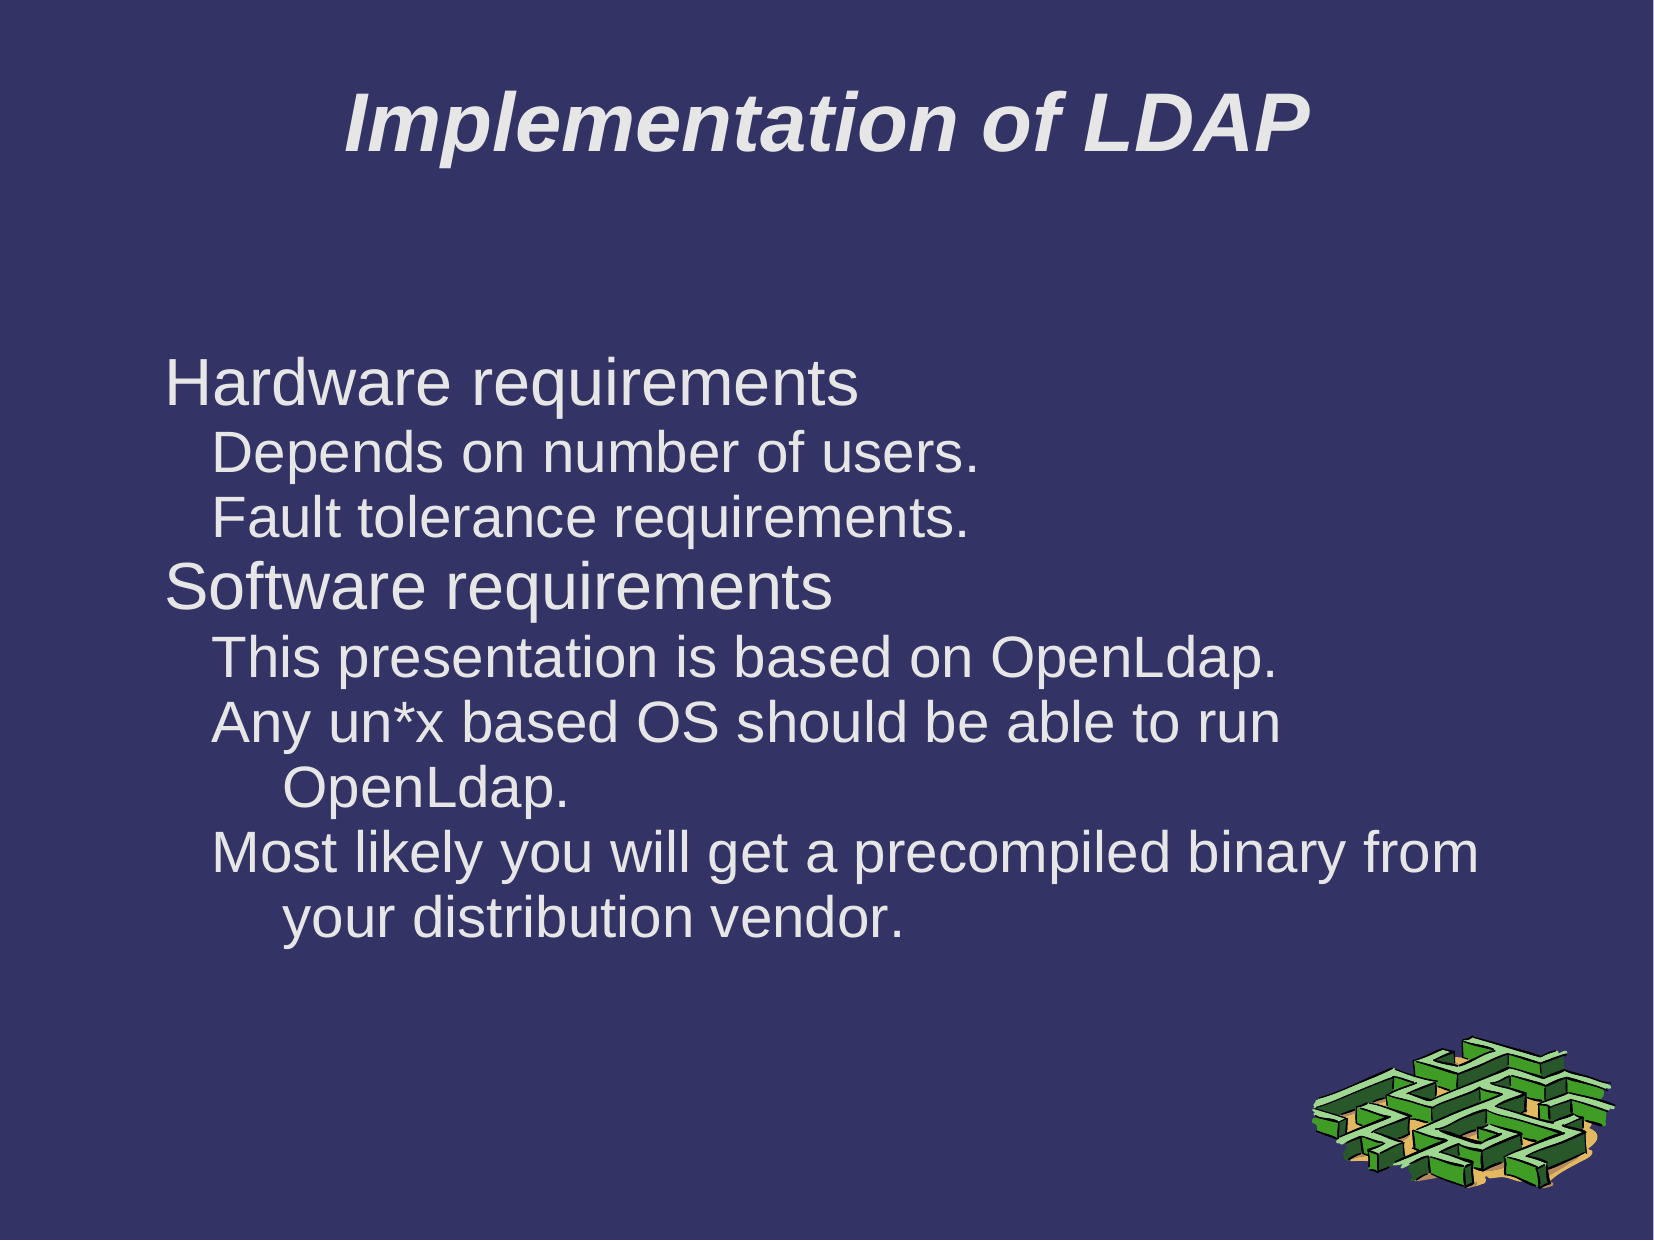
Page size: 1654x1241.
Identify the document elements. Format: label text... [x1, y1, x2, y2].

title Implementation of LDAP [121, 19, 1534, 227]
list Hardware requirements Depends on number of users. Fault tolerance requirements. Software requirements This presentation is based on OpenLdap. Any un*x based OS should be able to run OpenLdap. Most likely you will get a precompiled binary from your distribution vendor. [152, 344, 1534, 1127]
